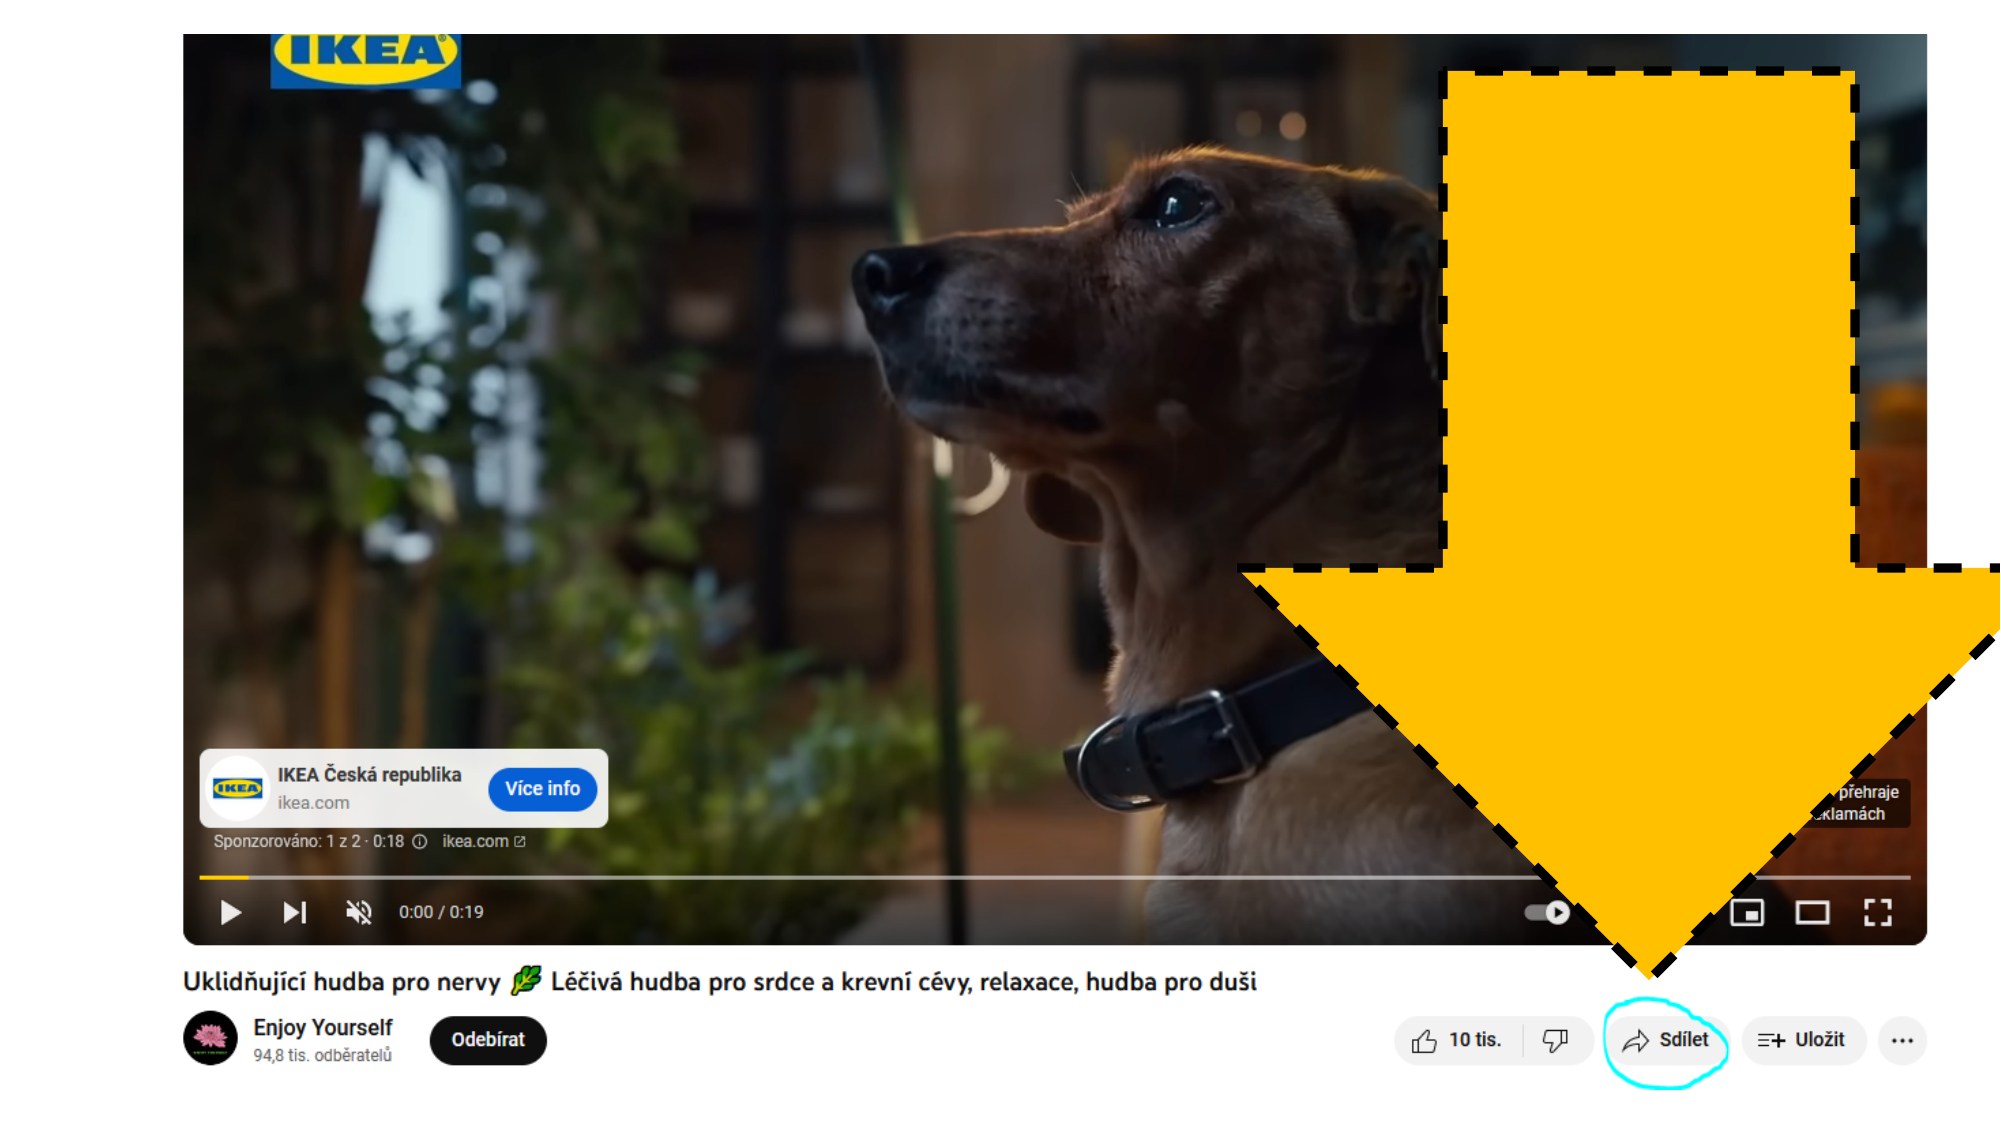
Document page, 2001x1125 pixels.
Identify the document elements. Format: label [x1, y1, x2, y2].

picture [69, 34, 1945, 1090]
text_box [1236, 70, 2000, 981]
